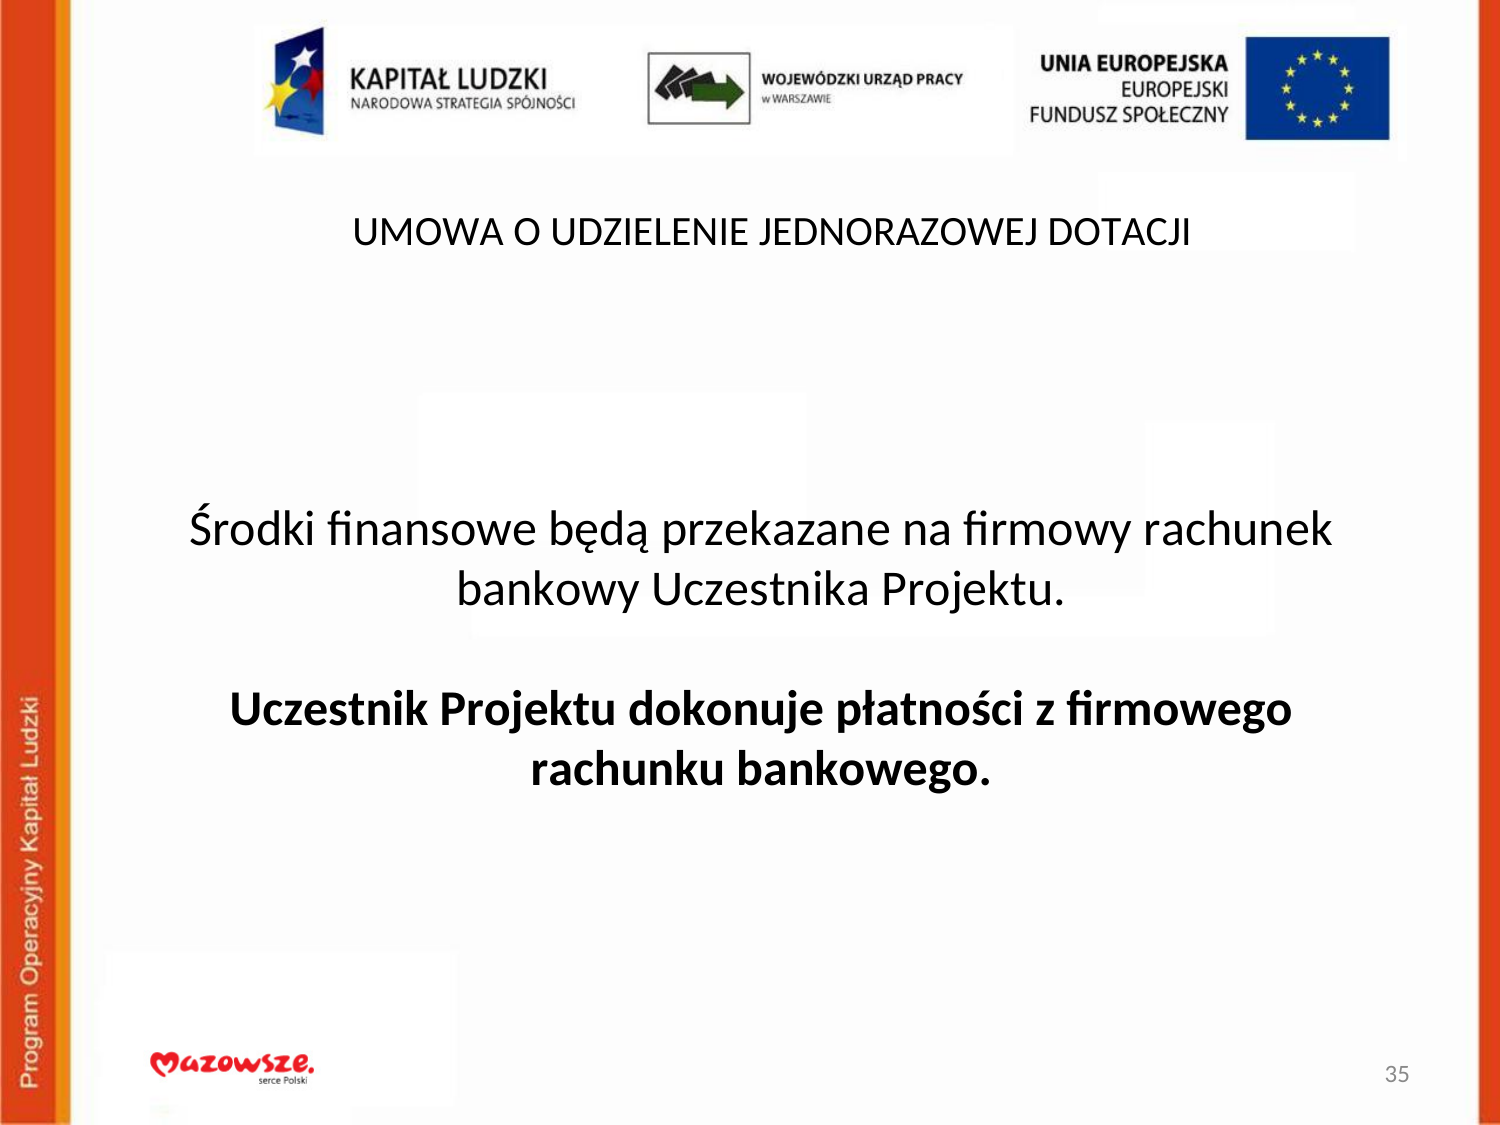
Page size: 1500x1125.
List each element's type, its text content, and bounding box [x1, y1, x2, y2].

text_box UMOWA O UDZIELENIE JEDNORAZOWEJ DOTACJI [194, 196, 1351, 256]
title Środki finansowe będą przekazane na firmowy rachunek bankowy Uczestnika Projektu. Uczestnik Projektu dokonuje płatności z firmowego rachunku bankowego. [112, 278, 1411, 1012]
text_box <numer> [1074, 1042, 1426, 1103]
picture [0, 0, 1500, 1125]
